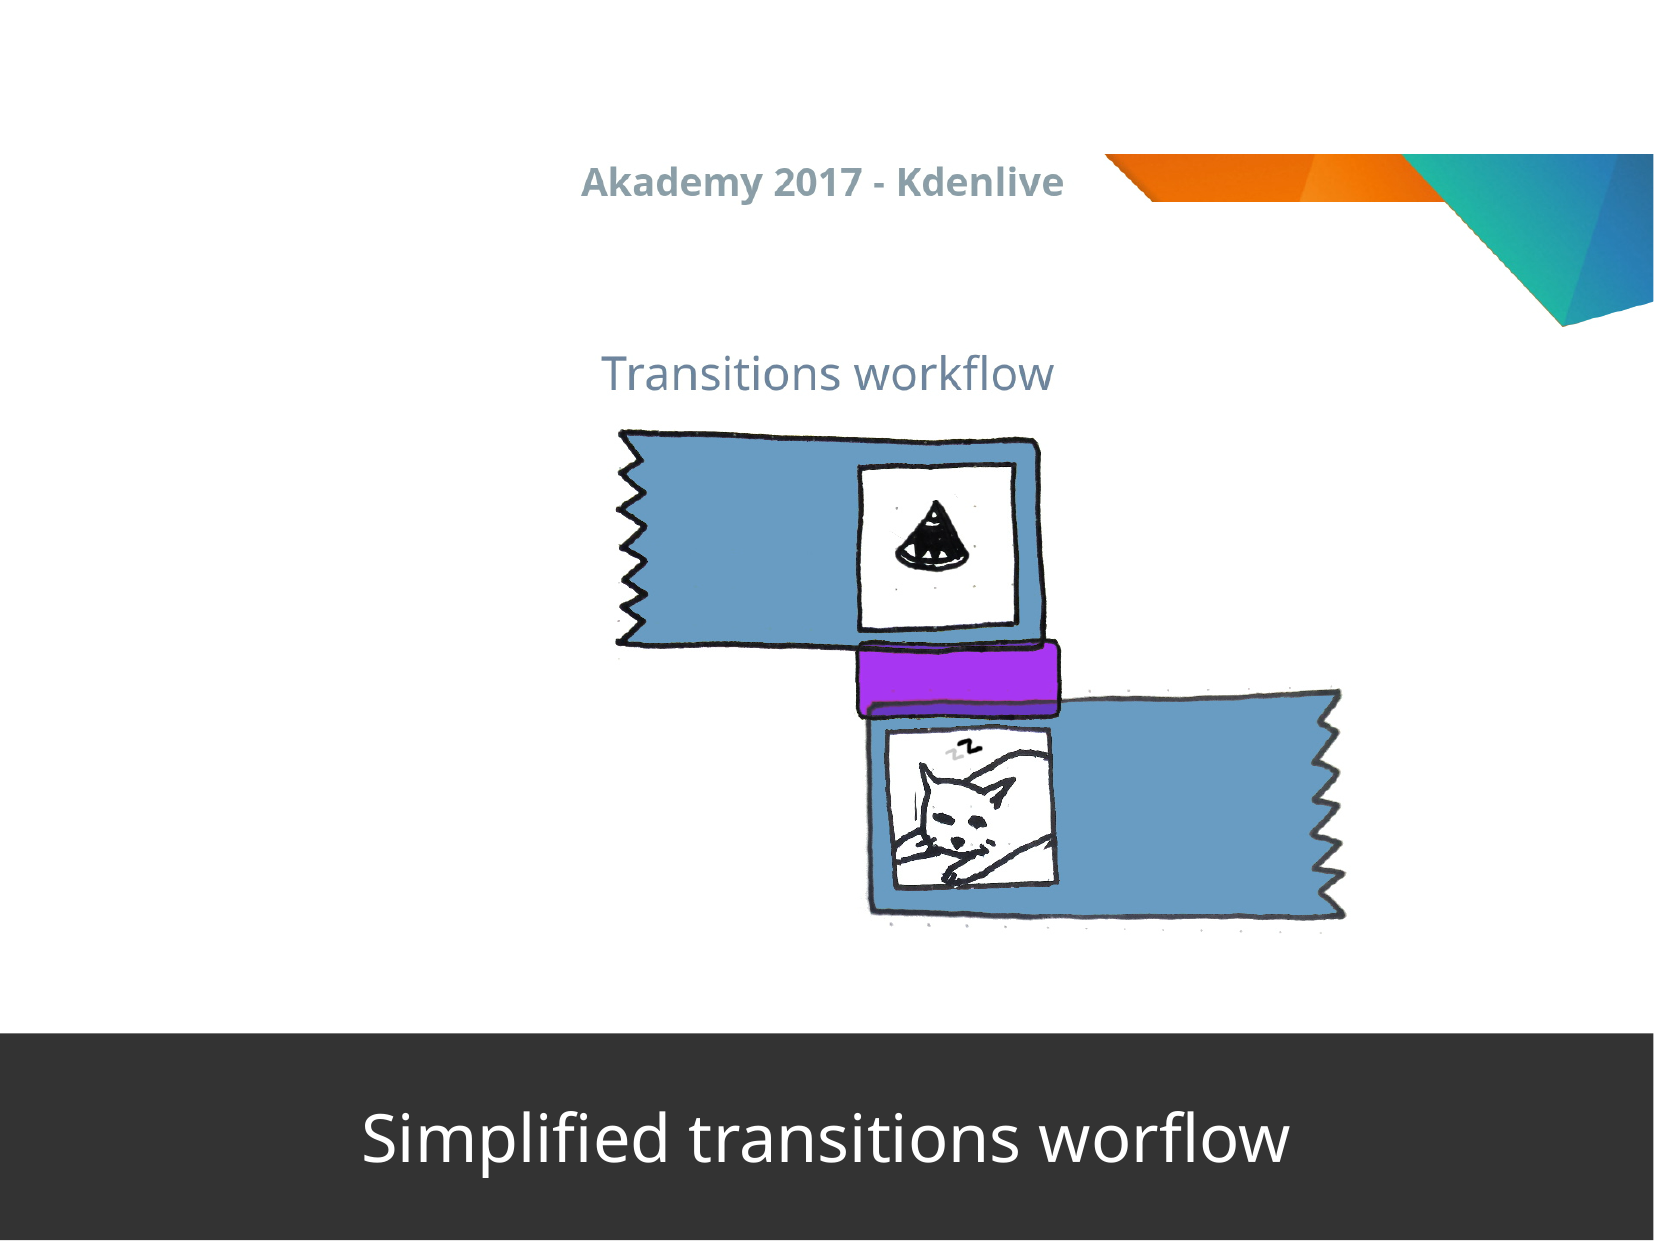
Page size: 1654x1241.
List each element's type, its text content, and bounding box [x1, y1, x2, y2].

title Simplified transitions worflow [0, 1033, 1654, 1241]
picture [0, 154, 1654, 1033]
